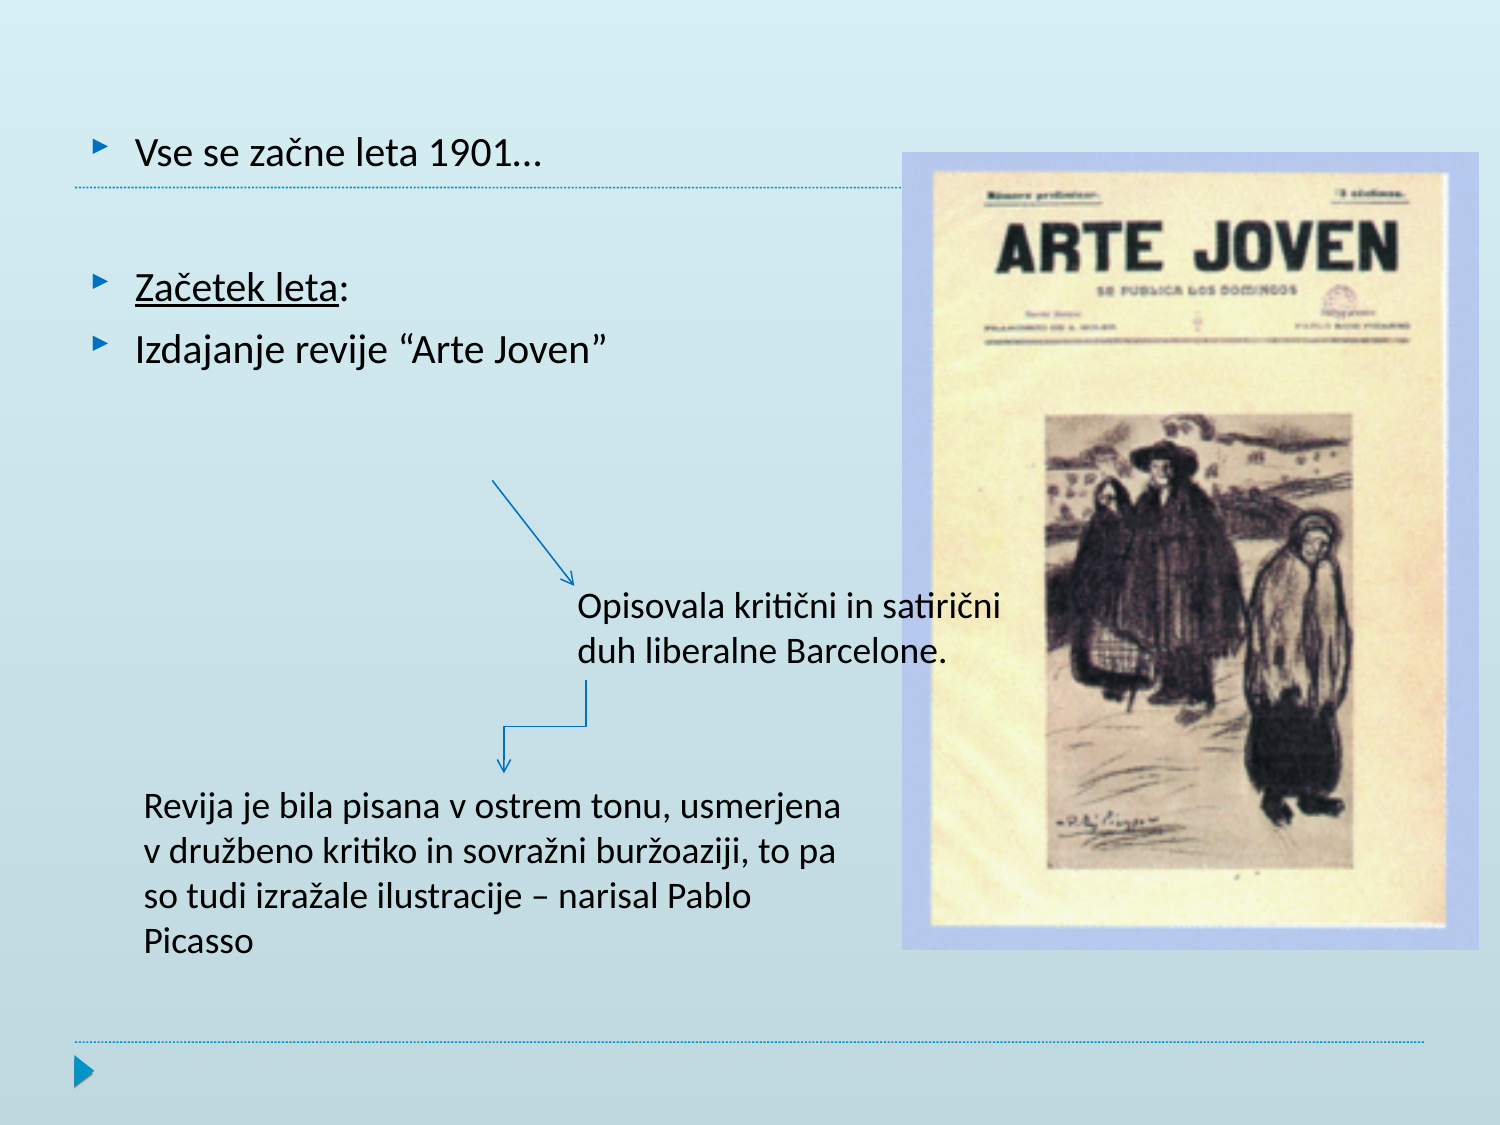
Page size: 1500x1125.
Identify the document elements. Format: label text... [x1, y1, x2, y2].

text_box Revija je bila pisana v ostrem tonu, usmerjena v družbeno kritiko in sovražni buržoaziji, to pa so tudi izražale ilustracije – narisal Pablo Picasso [128, 773, 879, 969]
picture [1418, 152, 1479, 950]
list Vse se začne leta 1901… Začetek leta: Izdajanje revije “Arte Joven” [75, 117, 1418, 1010]
text_box Opisovala kritični in satirični duh liberalne Barcelone. [562, 574, 1090, 679]
